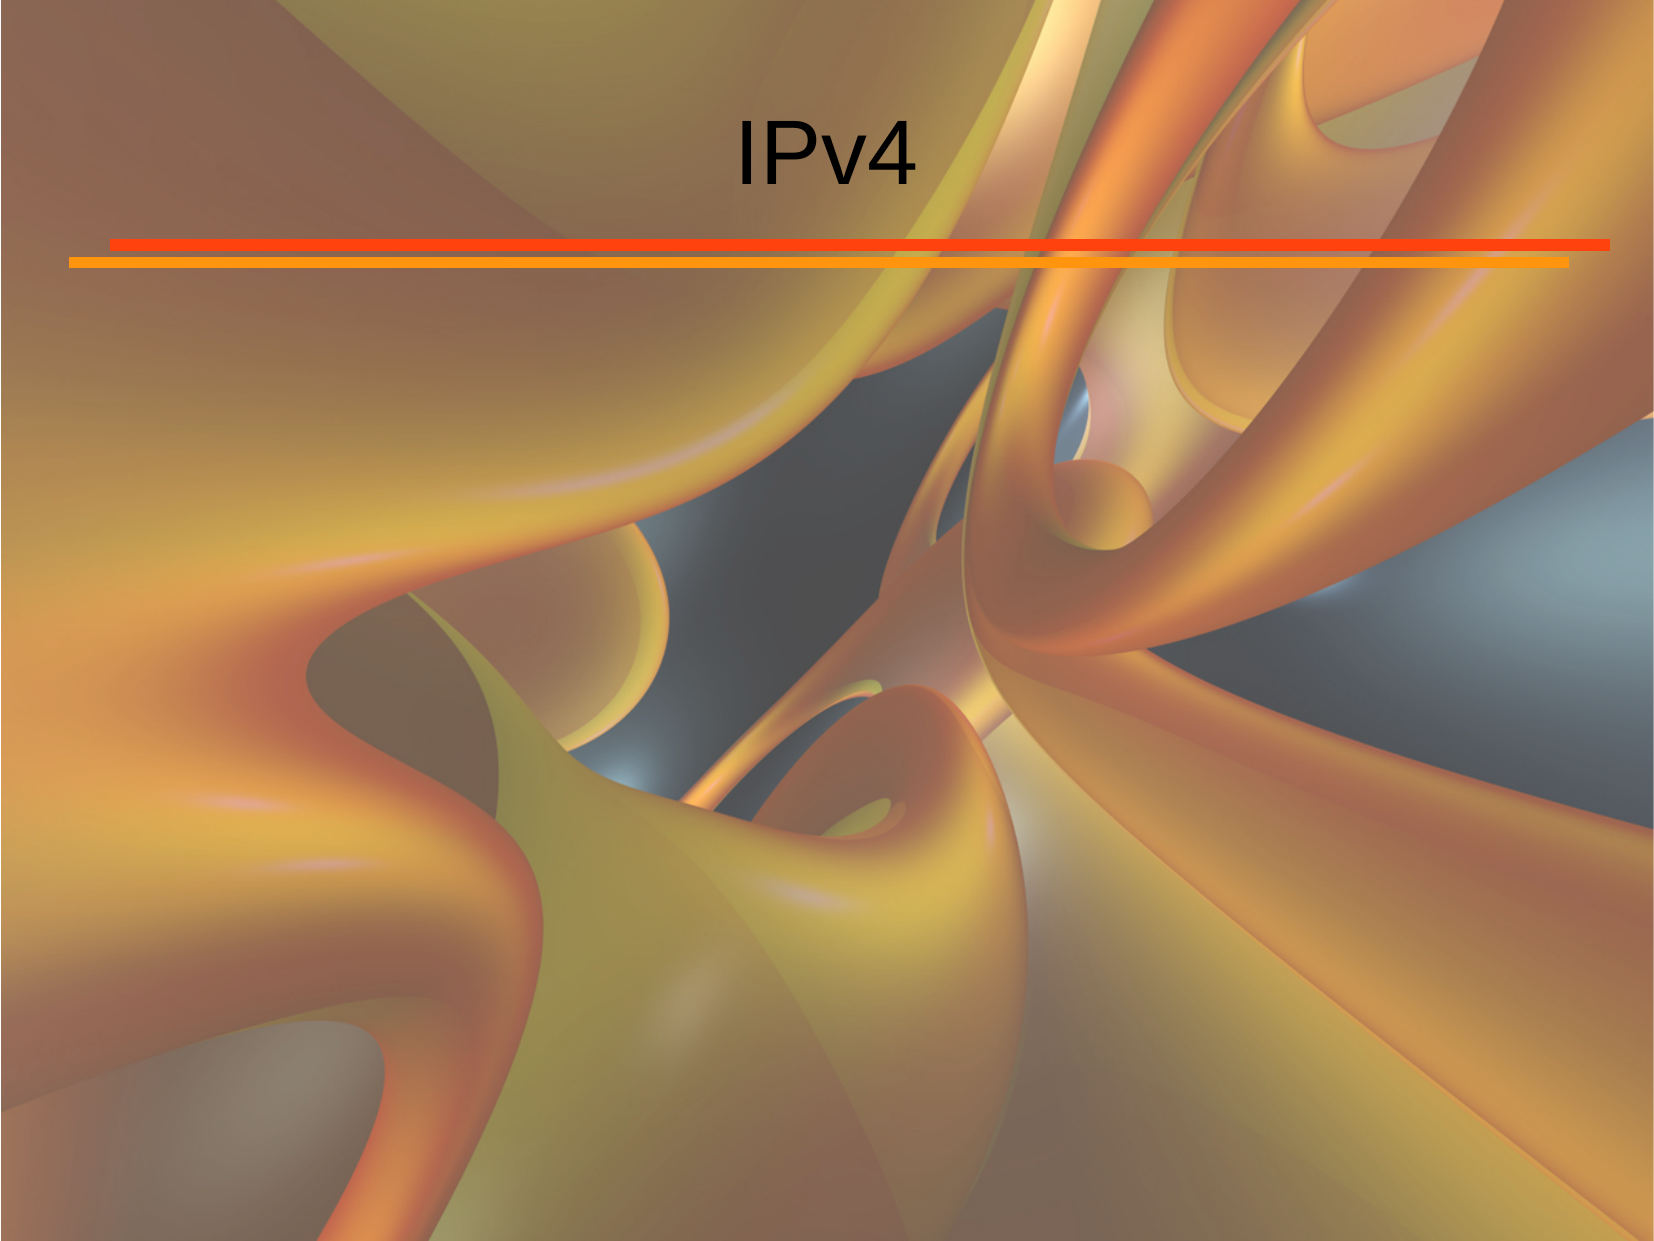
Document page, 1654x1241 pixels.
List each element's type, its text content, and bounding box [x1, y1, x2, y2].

title IPv4 [82, 49, 1571, 257]
